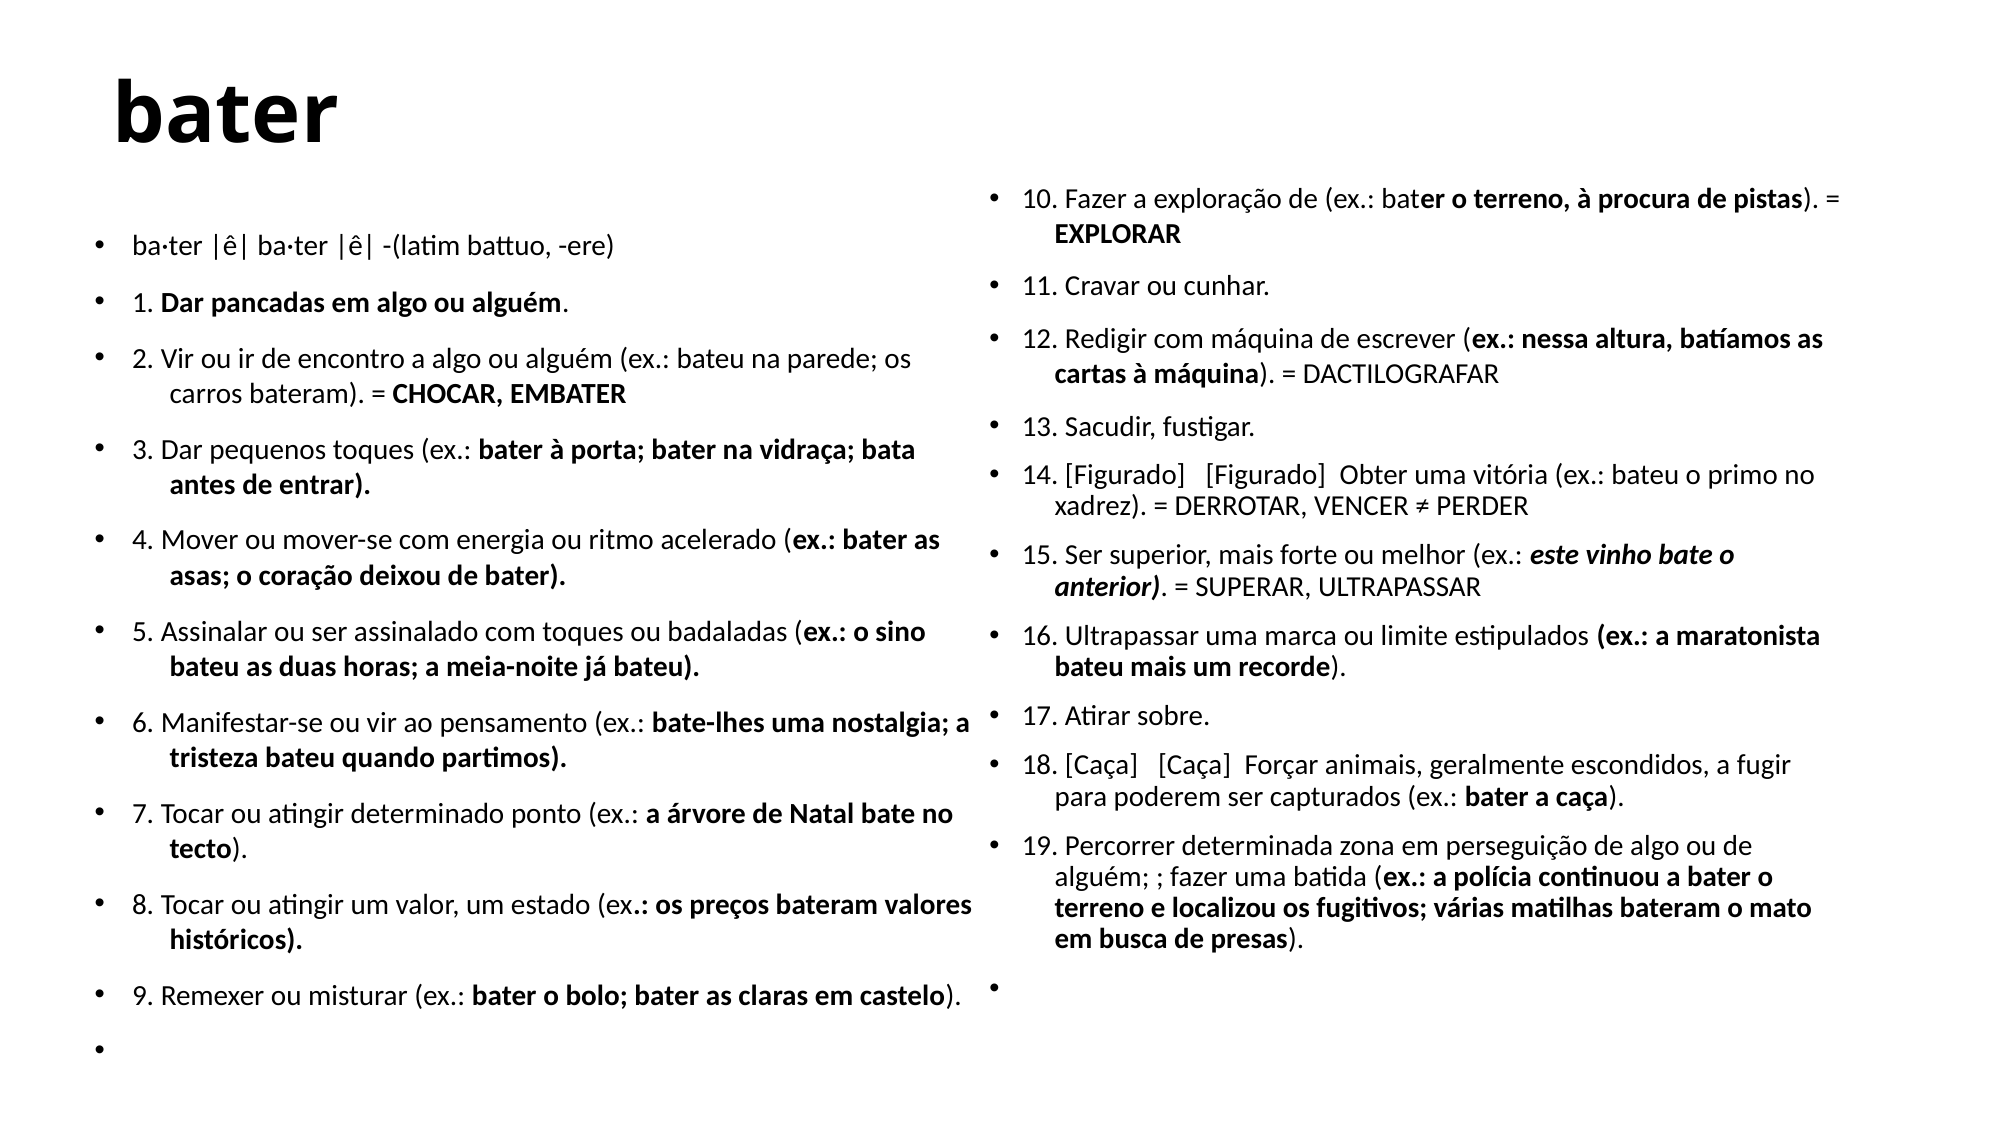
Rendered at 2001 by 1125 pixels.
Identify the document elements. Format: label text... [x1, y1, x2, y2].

list 10. Fazer a exploração de (ex.: bater o terreno, à procura de pistas). = EXPLORAR 11. Cravar ou cunhar. 12. Redigir com máquina de escrever (ex.: nessa altura, batíamos as cartas à máquina). = DACTILOGRAFAR 13. Sacudir, fustigar. 14. [Figurado] [Figurado] Obter uma vitória (ex.: bateu o primo no xadrez). = DERROTAR, VENCER ≠ PERDER 15. Ser superior, mais forte ou melhor (ex.: este vinho bate o anterior). = SUPERAR, ULTRAPASSAR 16. Ultrapassar uma marca ou limite estipulados (ex.: a maratonista bateu mais um recorde). 17. Atirar sobre. 18. [Caça] [Caça] Forçar animais, geralmente escondidos, a fugir para poderem ser capturados (ex.: bater a caça). 19. Percorrer determinada zona em perseguição de algo ou de alguém; ; fazer uma batida (ex.: a polícia continuou a bater o terreno e localizou os fugitivos; várias matilhas bateram o mato em busca de presas). [974, 172, 1863, 1014]
title bater [97, 59, 1863, 173]
list ba·ter |ê| ba·ter |ê| -(latim battuo, -ere) 1. Dar pancadas em algo ou alguém. 2. Vir ou ir de encontro a algo ou alguém (ex.: bateu na parede; os carros bateram). = CHOCAR, EMBATER 3. Dar pequenos toques (ex.: bater à porta; bater na vidraça; bata antes de entrar). 4. Mover ou mover-se com energia ou ritmo acelerado (ex.: bater as asas; o coração deixou de bater). 5. Assinalar ou ser assinalado com toques ou badaladas (ex.: o sino bateu as duas horas; a meia-noite já bateu). 6. Manifestar-se ou vir ao pensamento (ex.: bate-lhes uma nostalgia; a tristeza bateu quando partimos). 7. Tocar ou atingir determinado ponto (ex.: a árvore de Natal bate no tecto). 8. Tocar ou atingir um valor, um estado (ex.: os preços bateram valores históricos). 9. Remexer ou misturar (ex.: bater o bolo; bater as claras em castelo). [79, 223, 988, 1086]
